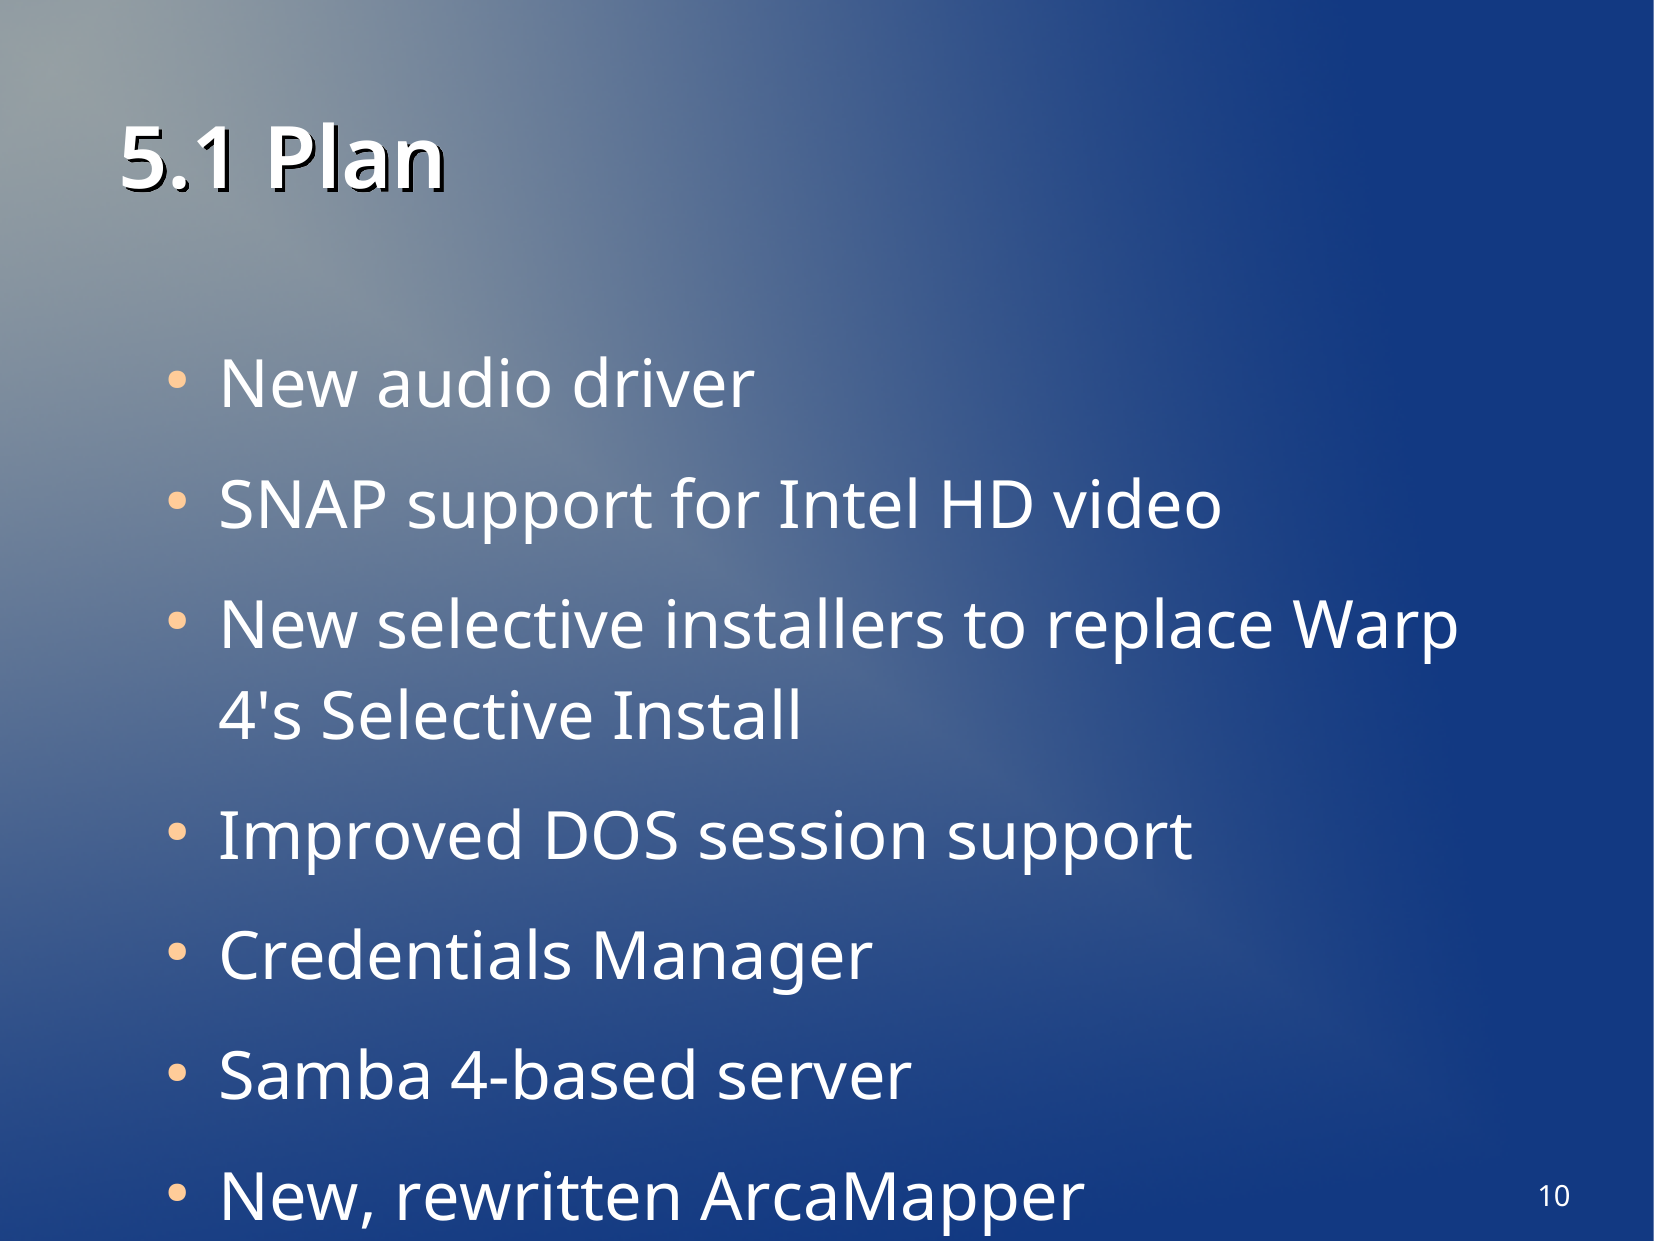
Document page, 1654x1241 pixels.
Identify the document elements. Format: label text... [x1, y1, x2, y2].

title 5.1 Plan [118, 96, 1536, 304]
list New audio driver SNAP support for Intel HD video New selective installers to replace Warp 4's Selective Install Improved DOS session support Credentials Manager Samba 4-based server New, rewritten ArcaMapper [147, 336, 1506, 1186]
picture [0, 0, 1654, 1241]
